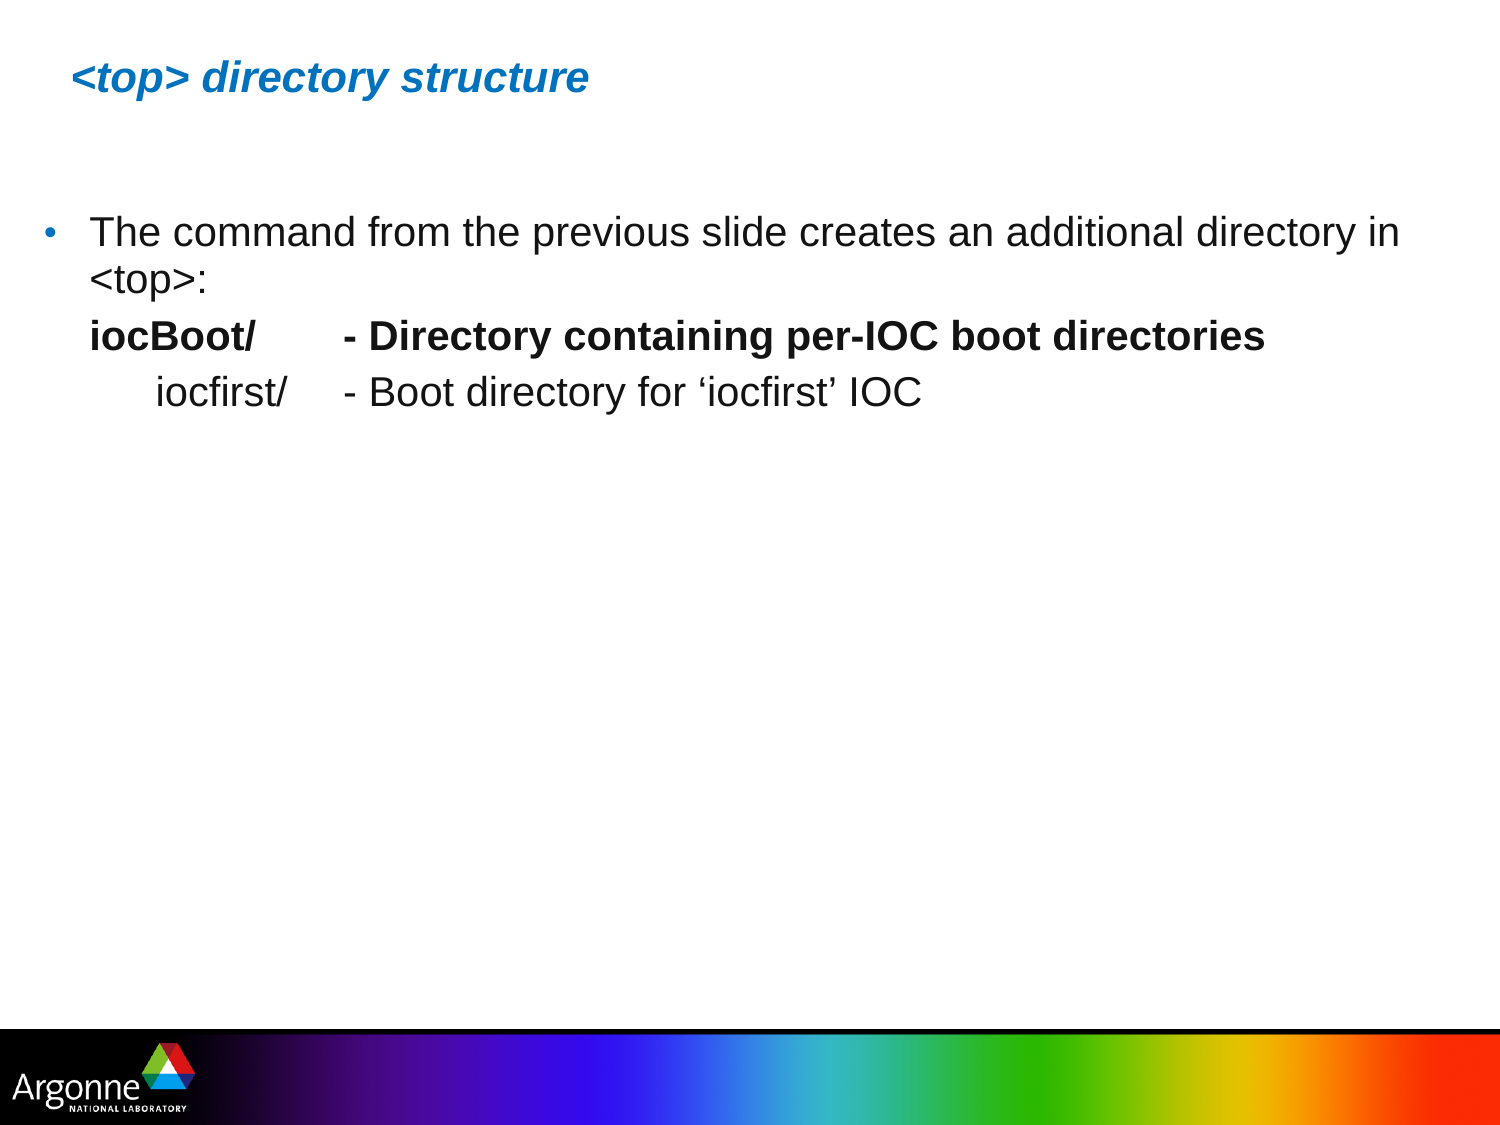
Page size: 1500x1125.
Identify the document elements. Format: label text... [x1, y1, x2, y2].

list The command from the previous slide creates an additional directory in <top>: iocBoot/ - Directory containing per-IOC boot directories iocfirst/ - Boot directory for ‘iocfirst’ IOC [28, 201, 1446, 624]
title <top> directory structure [55, 57, 1361, 113]
picture [0, 1029, 1500, 1125]
